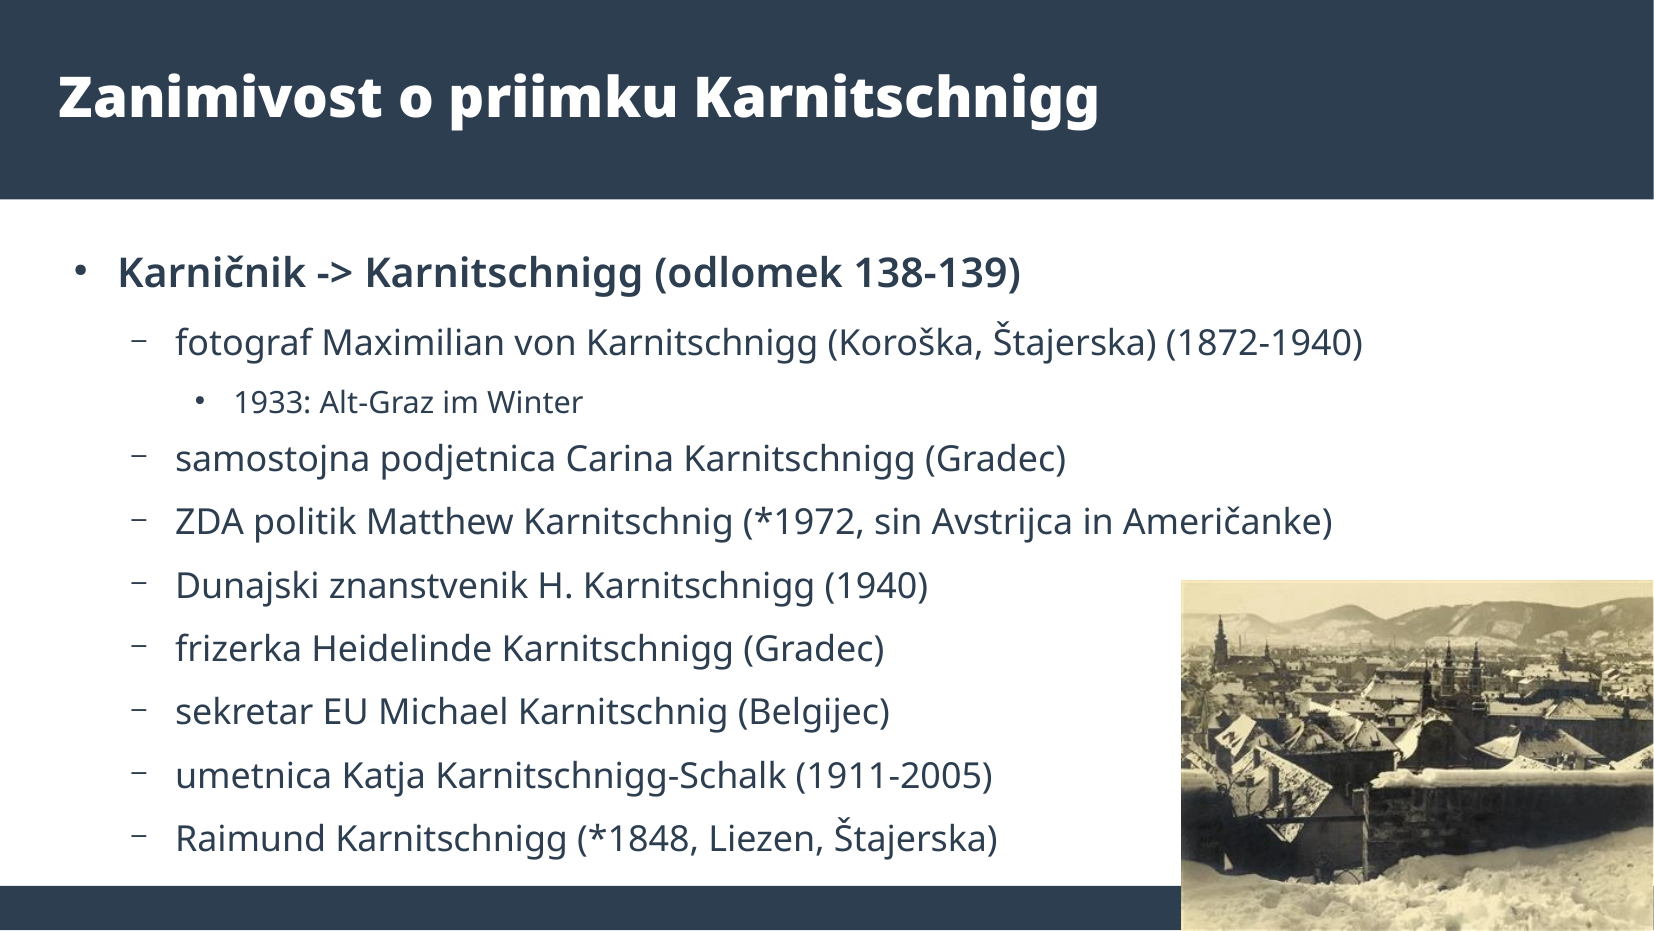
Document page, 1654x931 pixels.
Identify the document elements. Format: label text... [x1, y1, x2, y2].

picture [1181, 580, 1654, 931]
list Karničnik -> Karnitschnigg (odlomek 138-139) fotograf Maximilian von Karnitschnigg (Koroška, Štajerska) (1872-1940) 1933: Alt-Graz im Winter samostojna podjetnica Carina Karnitschnigg (Gradec) ZDA politik Matthew Karnitschnig (*1972, sin Avstrijca in Američanke) Dunajski znanstvenik H. Karnitschnigg (1940) frizerka Heidelinde Karnitschnigg (Gradec) sekretar EU Michael Karnitschnig (Belgijec) umetnica Katja Karnitschnigg-Schalk (1911-2005) Raimund Karnitschnigg (*1848, Liezen, Štajerska) [59, 243, 1595, 864]
title Zanimivost o priimku Karnitschnigg [59, 37, 1595, 155]
